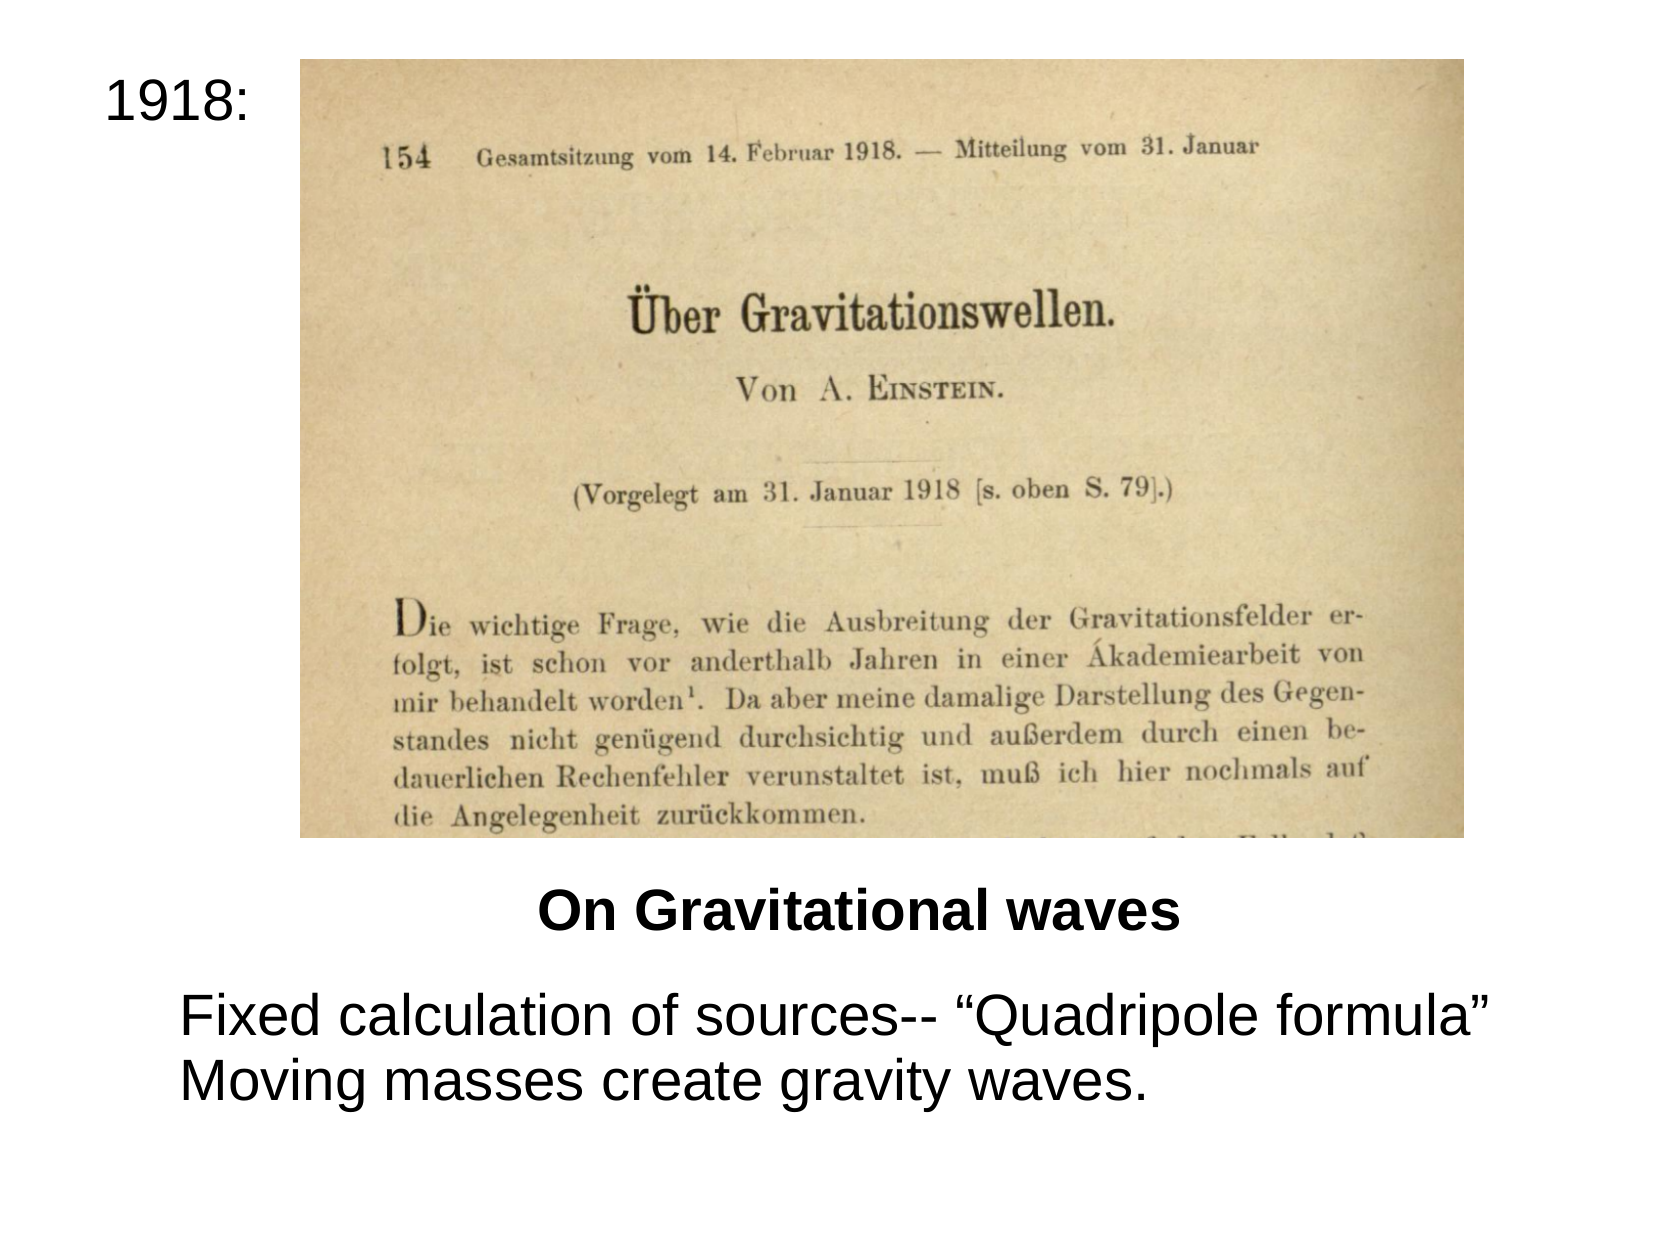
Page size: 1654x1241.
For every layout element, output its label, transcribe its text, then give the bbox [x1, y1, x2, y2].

text_box On Gravitational waves [522, 870, 1198, 950]
text_box 1918: [90, 60, 266, 140]
text_box Fixed calculation of sources-- “Quadripole formula” Moving masses create gravity waves. [165, 975, 1507, 1120]
picture [300, 59, 1464, 838]
